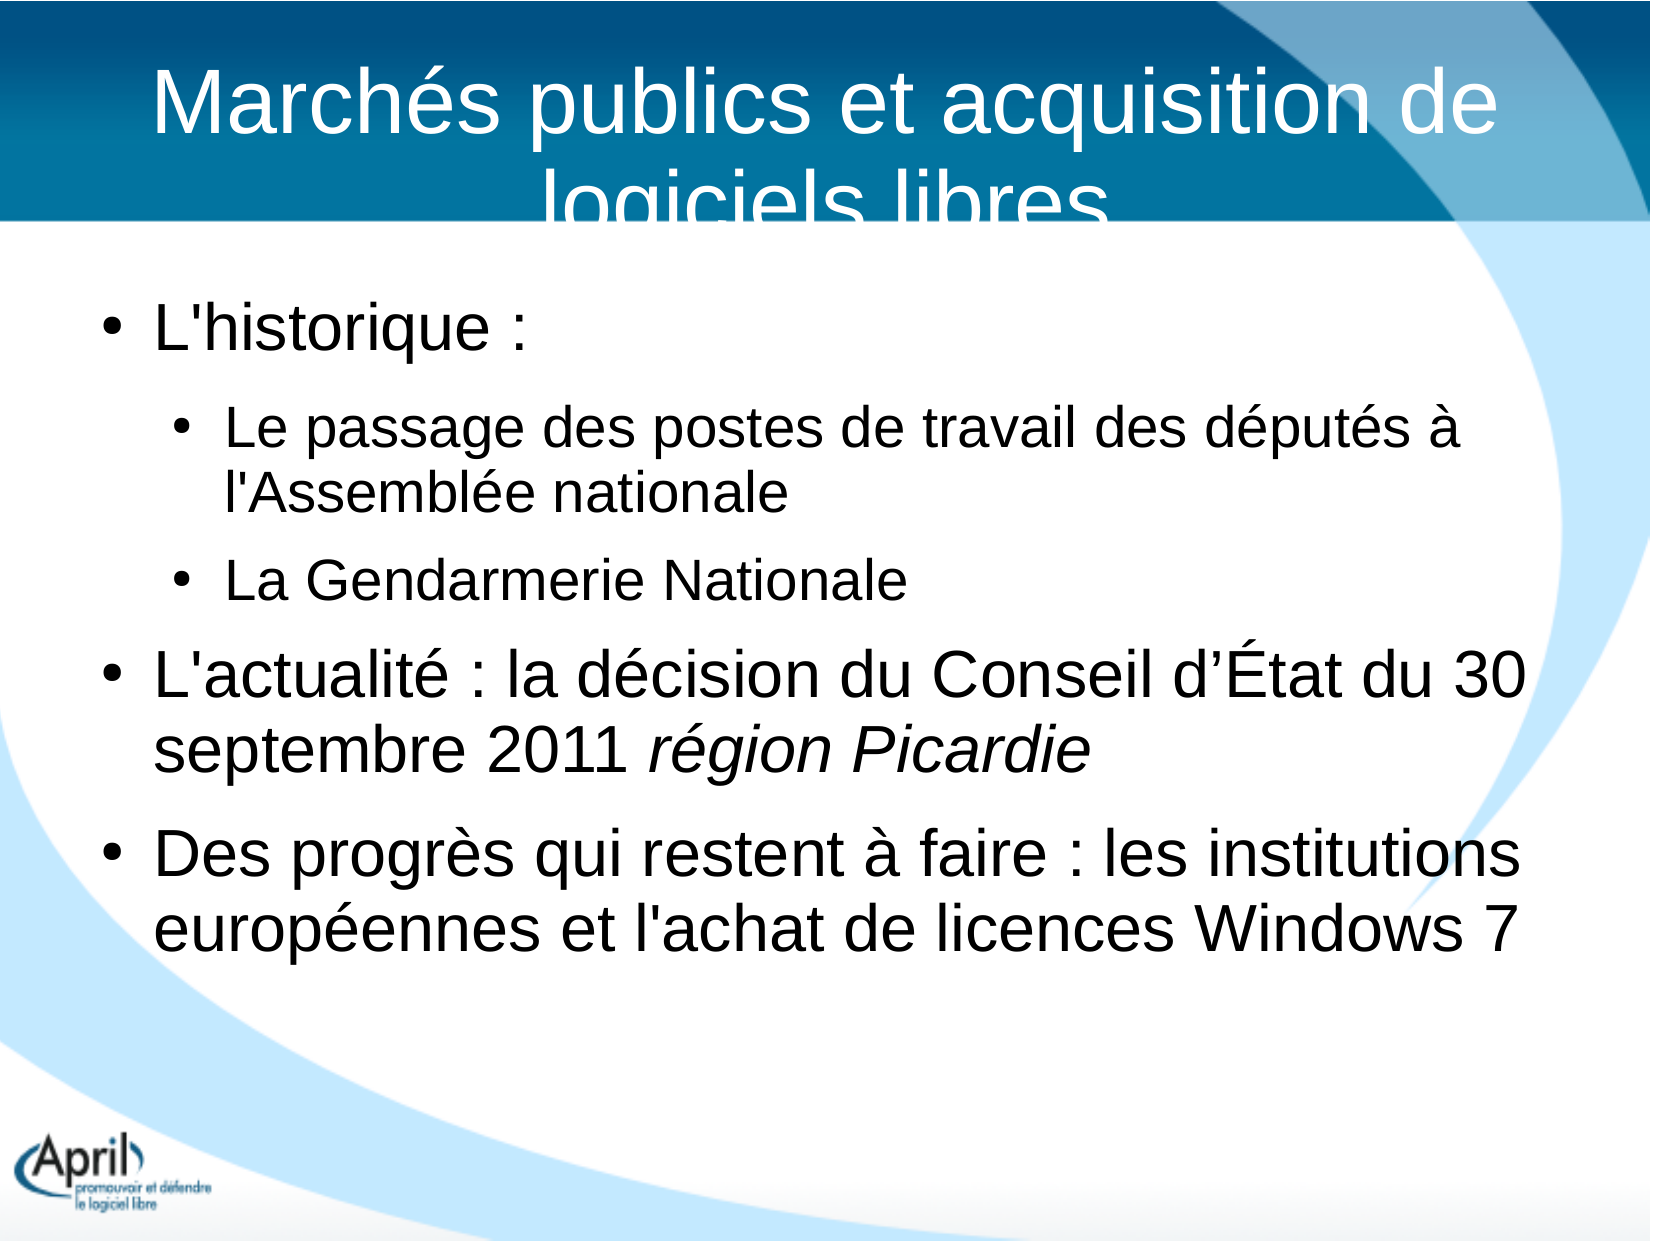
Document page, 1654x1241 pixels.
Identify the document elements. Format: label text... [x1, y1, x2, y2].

picture [0, 1, 1650, 1241]
title Marchés publics et acquisition de logiciels libres [82, 49, 1571, 257]
list L'historique : Le passage des postes de travail des députés à l'Assemblée nationale La Gendarmerie Nationale L'actualité : la décision du Conseil d’État du 30 septembre 2011 région Picardie Des progrès qui restent à faire : les institutions européennes et l'achat de licences Windows 7 [82, 290, 1571, 1109]
